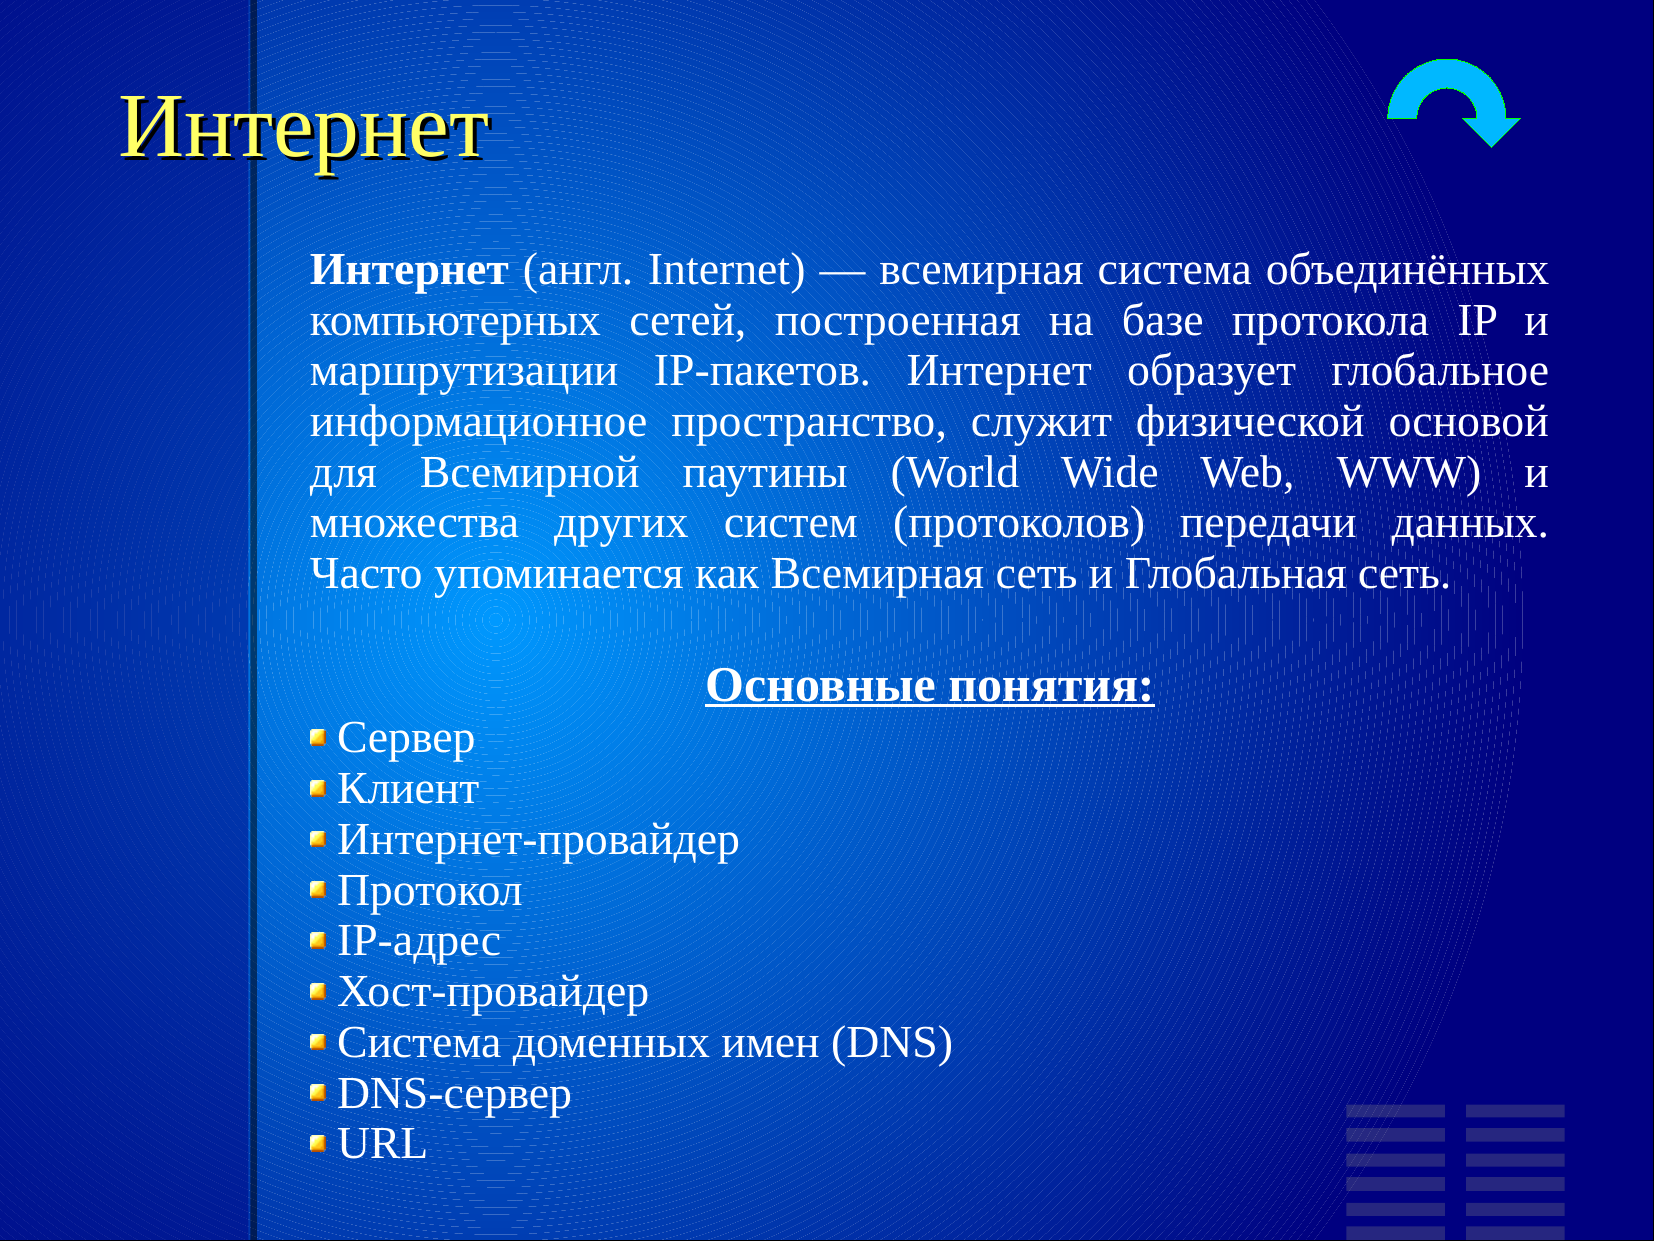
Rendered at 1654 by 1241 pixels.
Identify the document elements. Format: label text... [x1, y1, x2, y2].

text_box Интернет (англ. Internet) — всемирная система объединённых компьютерных сетей, построенная на базе протокола IP и маршрутизации IP-пакетов. Интернет образует глобальное информационное пространство, служит физической основой для Всемирной паутины (World Wide Web, WWW) и множества других систем (протоколов) передачи данных. Часто упоминается как Всемирная сеть и Глобальная сеть. [295, 236, 1565, 610]
text_box Основные понятия: Сервер Клиент Интернет-провайдер Протокол IP-адрес Хост-провайдер Система доменных имен (DNS) DNS-сервер URL [295, 649, 1565, 1181]
title Интернет [118, 29, 1531, 222]
text_box [1387, 59, 1521, 148]
